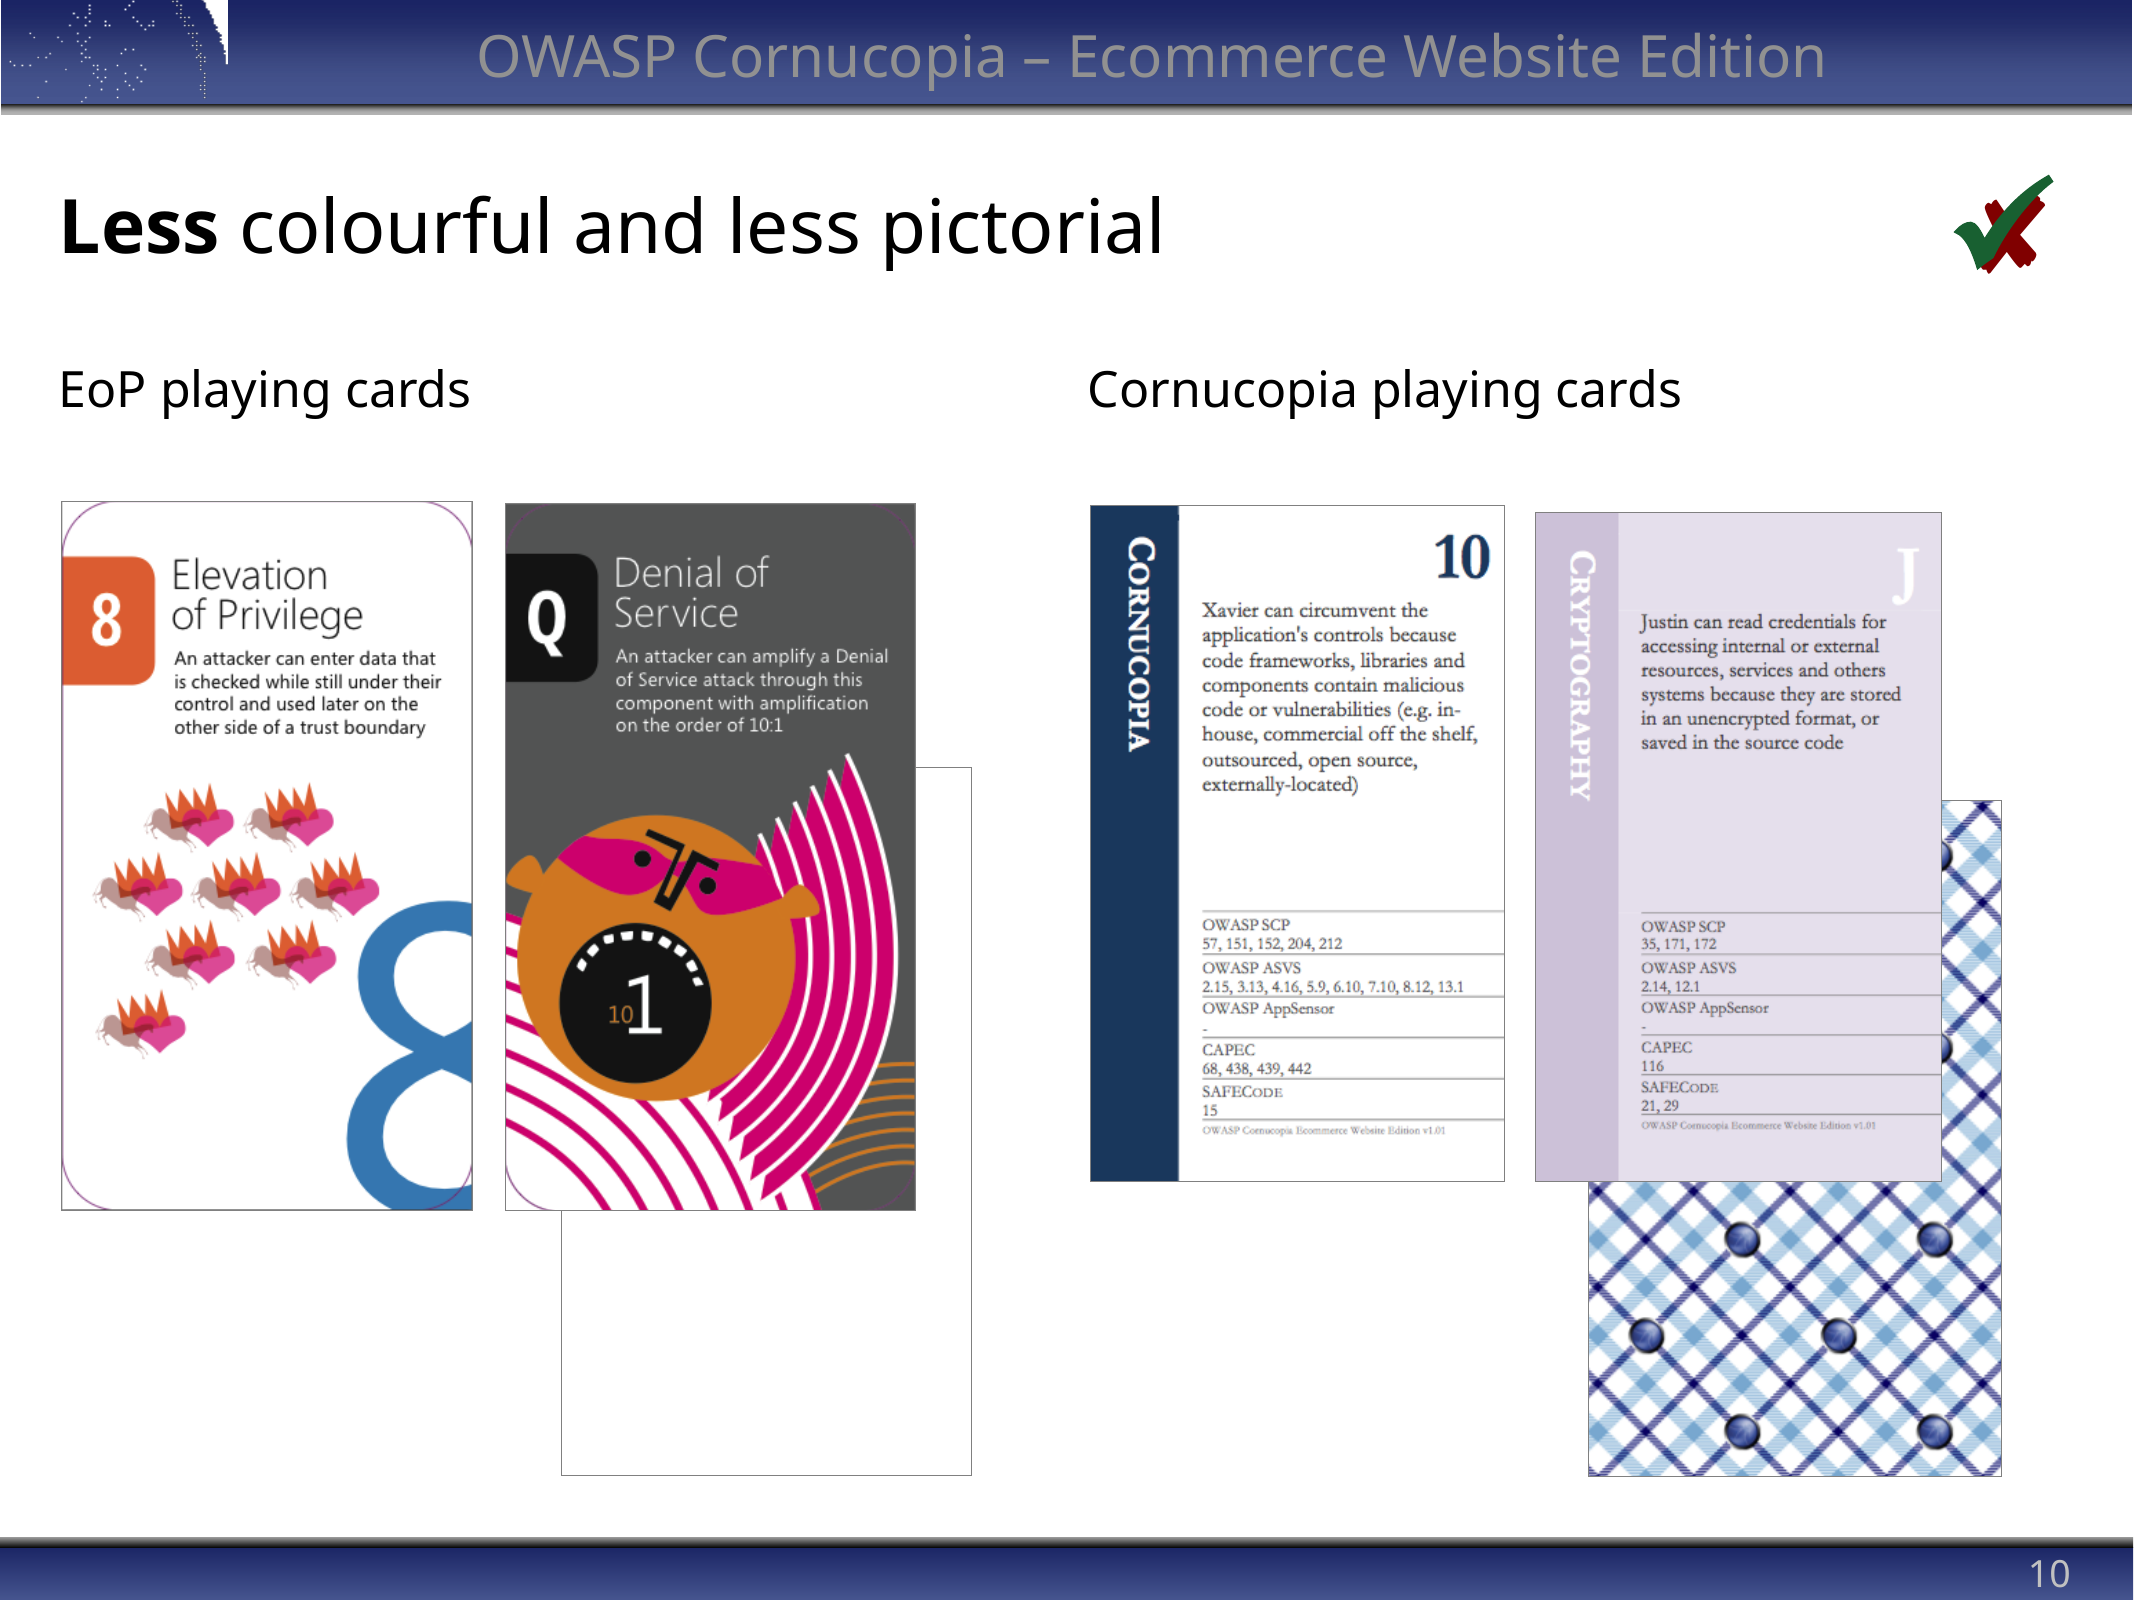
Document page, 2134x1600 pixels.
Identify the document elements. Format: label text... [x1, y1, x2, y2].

picture [61, 501, 473, 1211]
picture [1090, 505, 1505, 1182]
title Less colourful and less pictorial [58, 124, 2126, 325]
picture [505, 503, 972, 1476]
picture [1535, 512, 2002, 1477]
list EoP playing cards [58, 354, 1039, 443]
list Cornucopia playing cards [1087, 354, 2068, 443]
list ü [1730, 177, 2061, 325]
